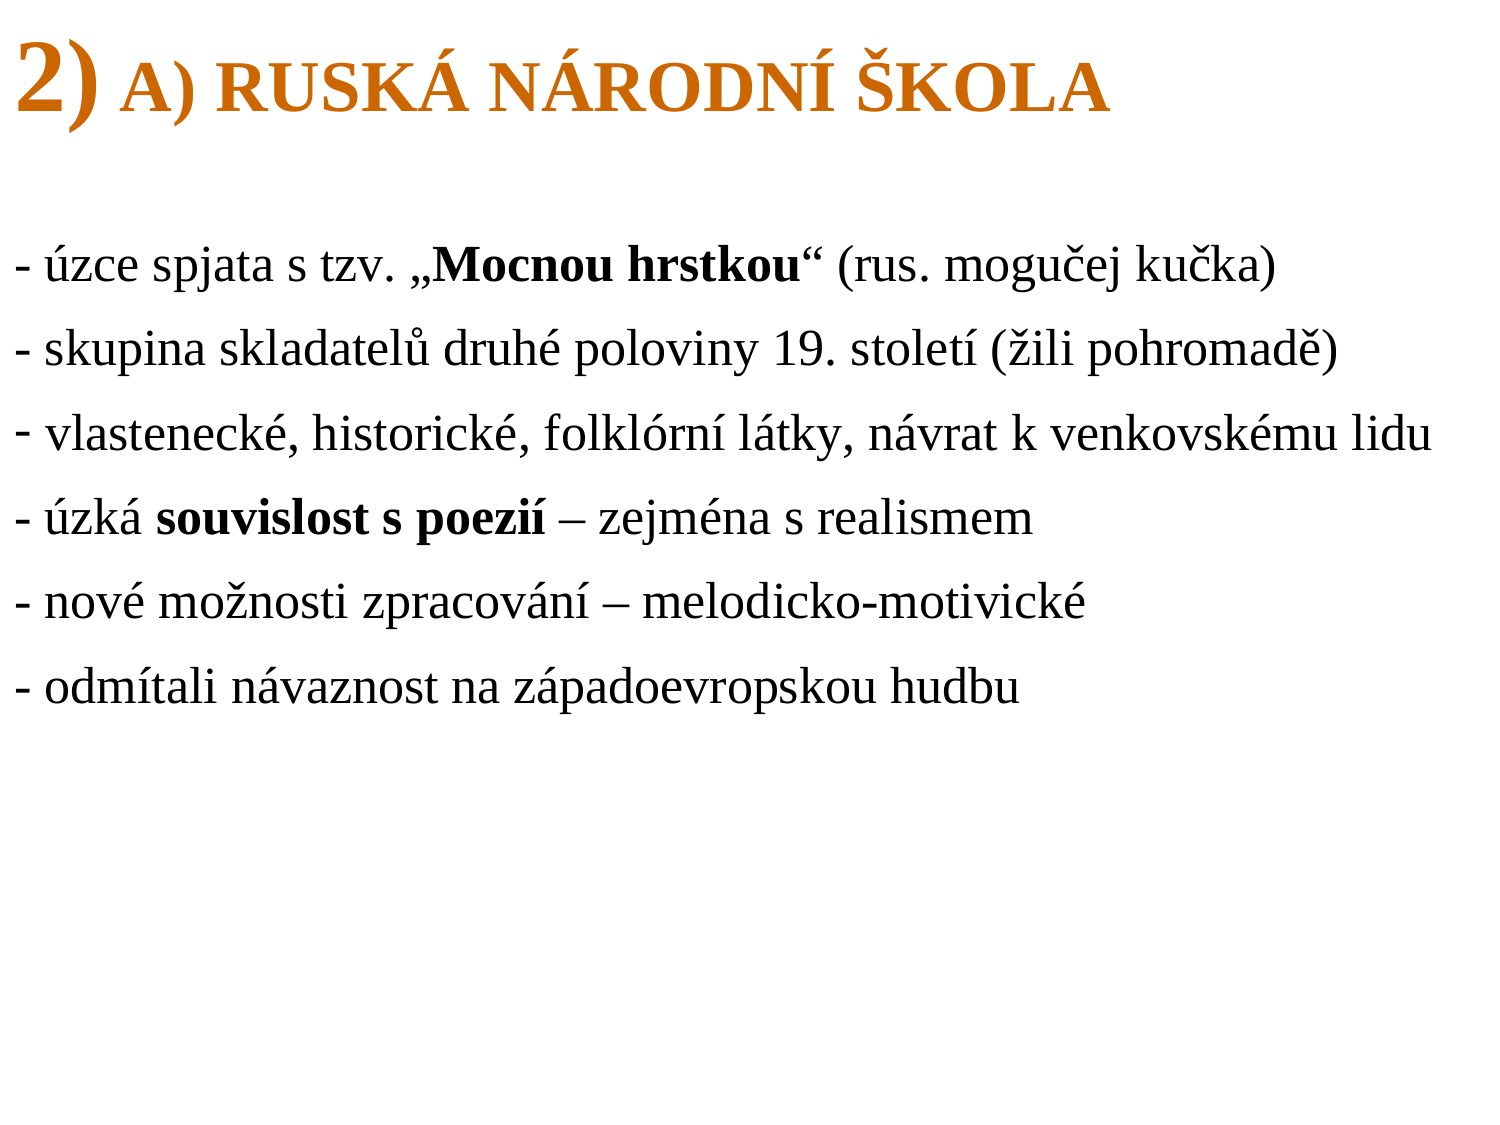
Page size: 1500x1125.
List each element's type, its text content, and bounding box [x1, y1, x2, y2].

text_box 2) A) RUSKÁ NÁRODNÍ ŠKOLA [0, 0, 1500, 141]
text_box - úzce spjata s tzv. „Mocnou hrstkou“ (rus. mogučej kučka) - skupina skladatelů druhé poloviny 19. století (žili pohromadě) vlastenecké, historické, folklórní látky, návrat k venkovskému lidu - úzká souvislost s poezií – zejména s realismem - nové možnosti zpracování – melodicko-motivické - odmítali návaznost na západoevropskou hudbu [0, 199, 1500, 784]
